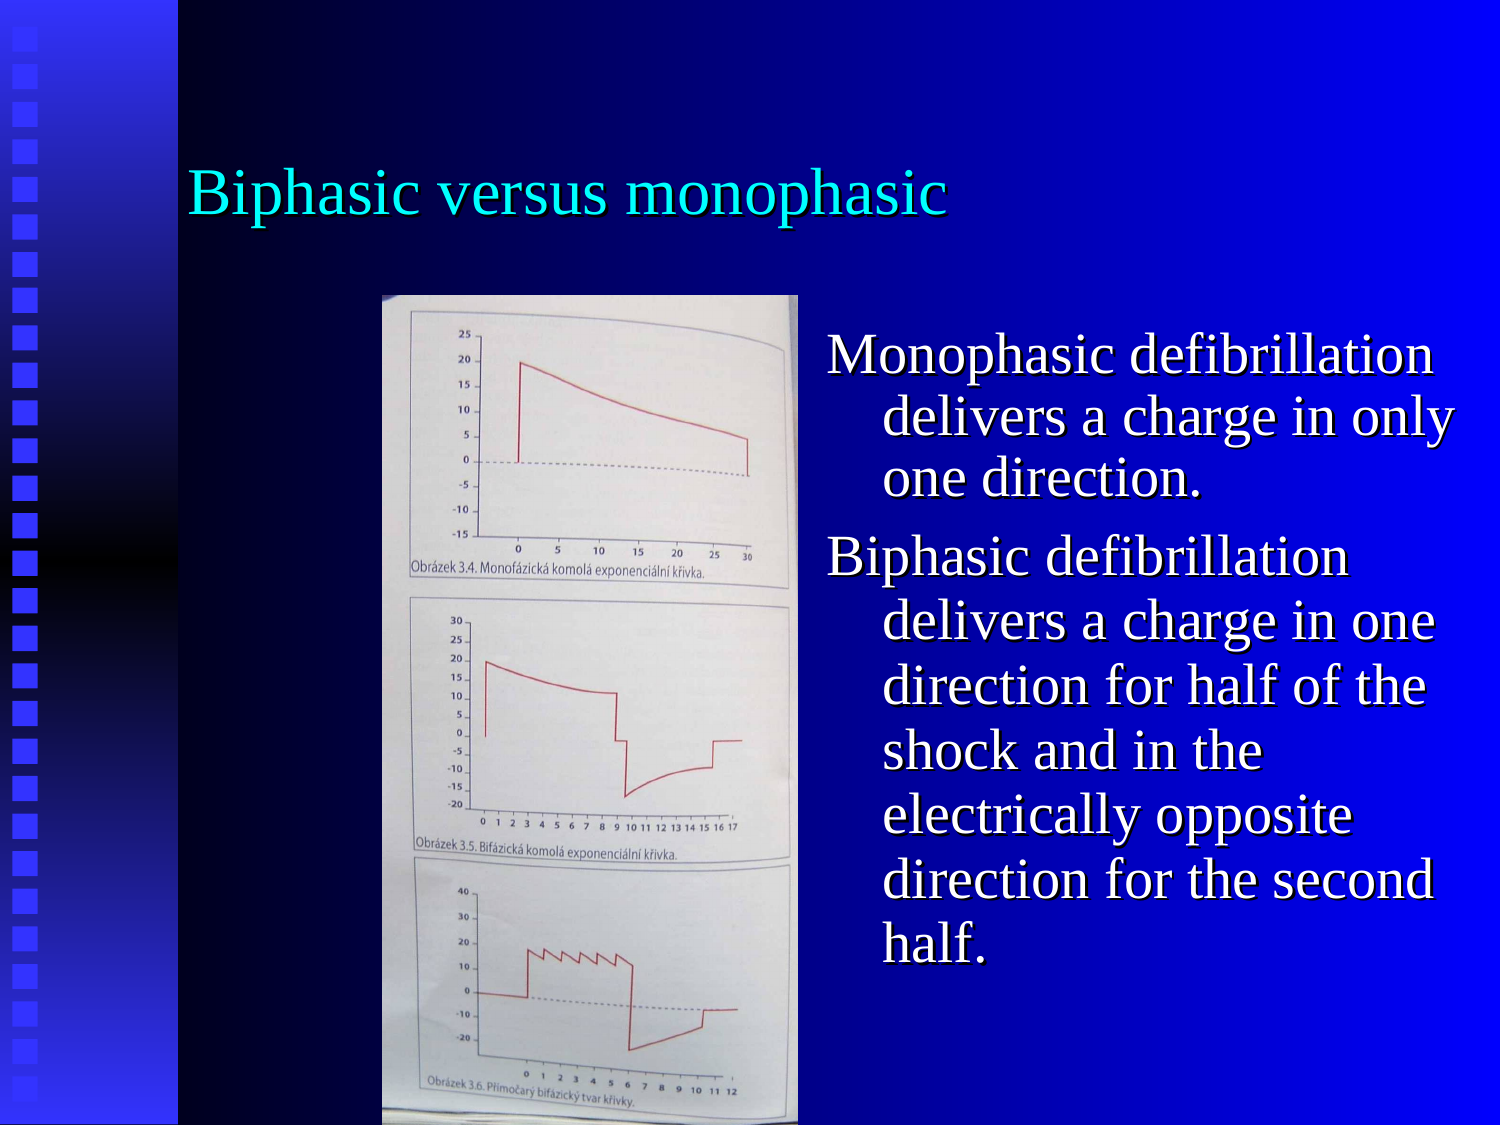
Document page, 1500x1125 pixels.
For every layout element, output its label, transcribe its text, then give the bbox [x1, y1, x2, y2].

title Biphasic versus monophasic [187, 99, 1463, 288]
picture [382, 295, 798, 1125]
list Monophasic defibrillation delivers a charge in only one direction. Biphasic defibrillation delivers a charge in one direction for half of the shock and in the electrically opposite direction for the second half. [826, 324, 1463, 1051]
